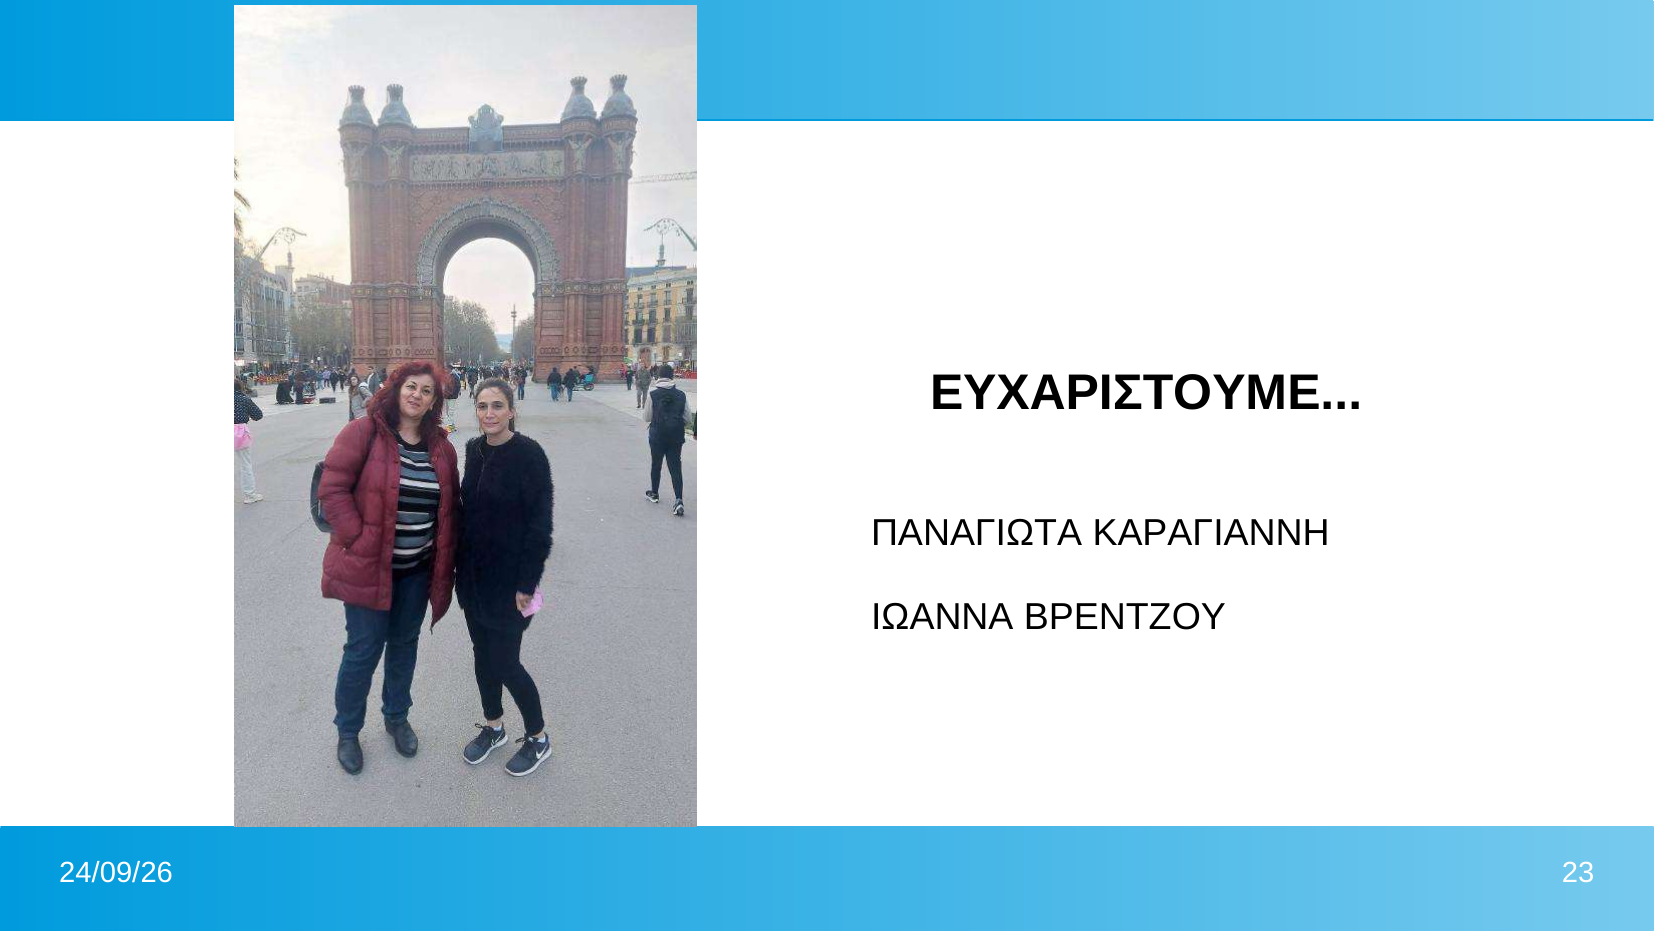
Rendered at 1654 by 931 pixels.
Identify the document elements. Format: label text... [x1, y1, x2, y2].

text_box ΕΥΧΑΡΙΣΤΟΥΜΕ... [915, 354, 1388, 426]
text_box ΠΑΝΑΓΙΩΤΑ ΚΑΡΑΓΙΑΝΝΗ ΙΩΑΝΝΑ ΒΡΕΝΤΖΟΥ [856, 502, 1536, 644]
picture [234, 0, 697, 827]
